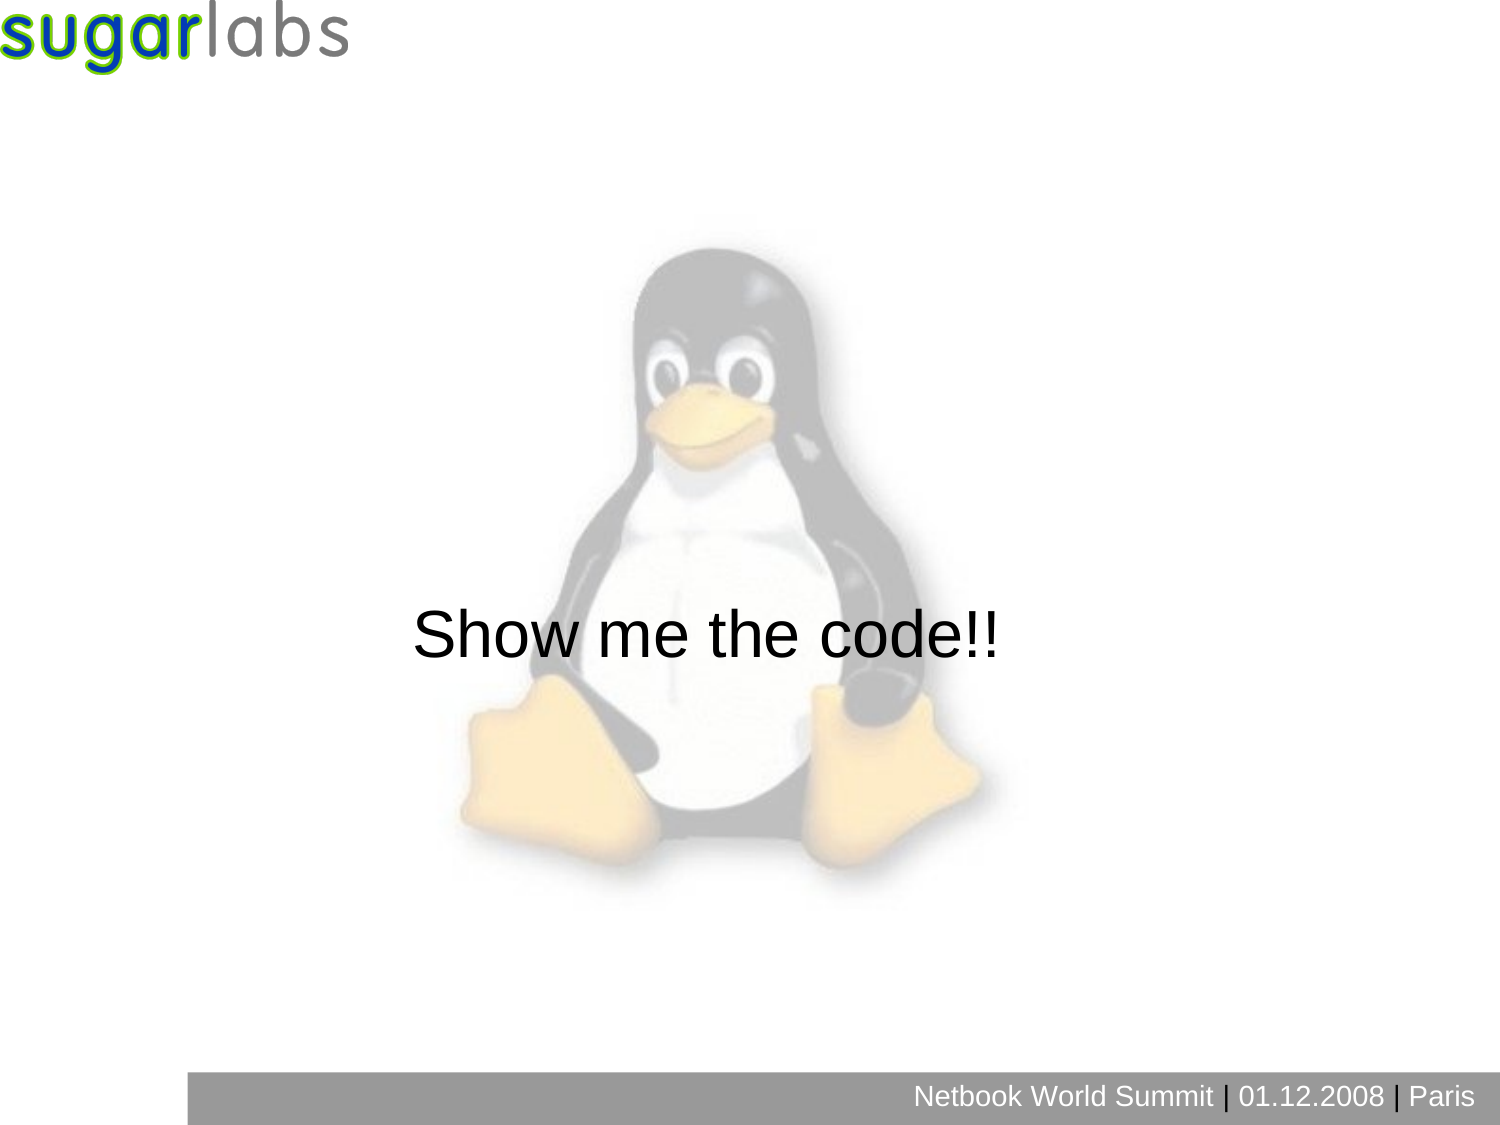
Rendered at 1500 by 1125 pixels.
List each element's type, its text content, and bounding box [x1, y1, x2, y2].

subtitle Show me the code!! [412, 224, 1425, 1042]
picture [0, 0, 348, 75]
picture [408, 170, 1095, 926]
